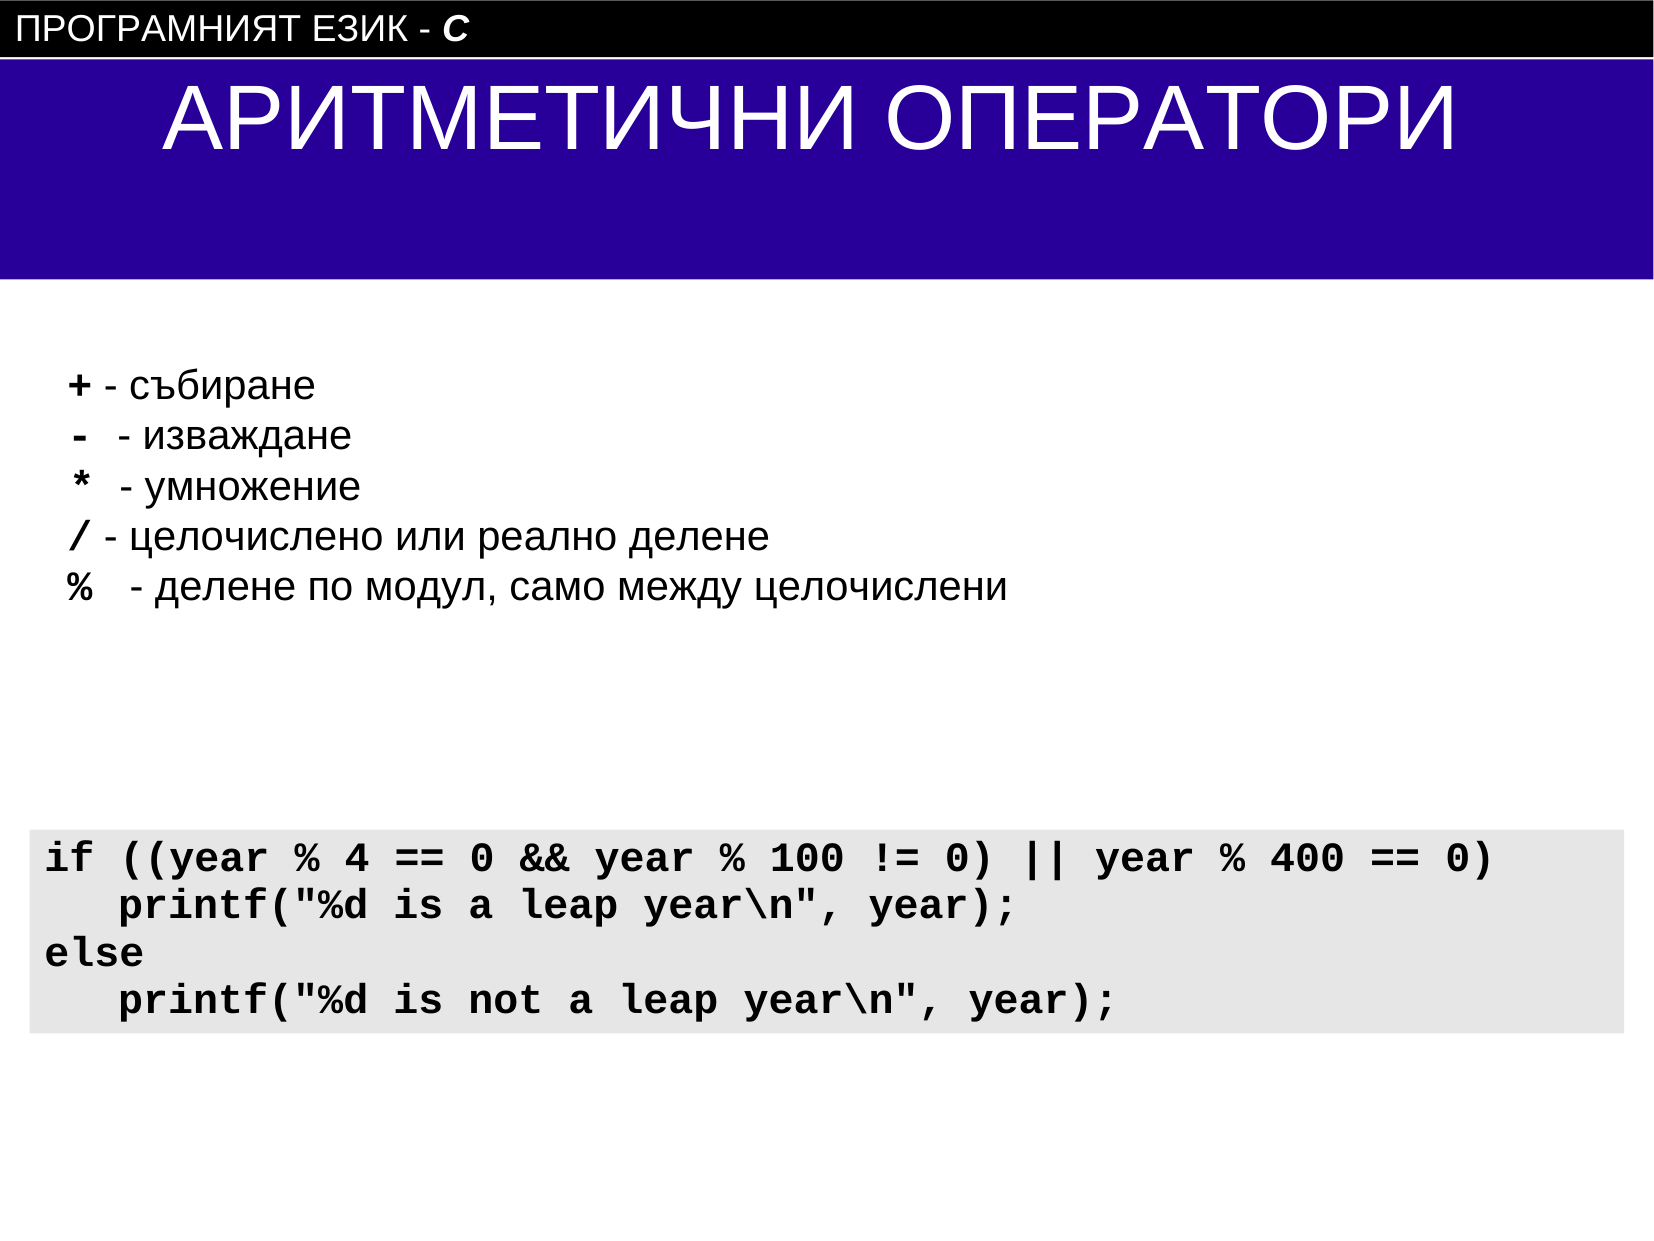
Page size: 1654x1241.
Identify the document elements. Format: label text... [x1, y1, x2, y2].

text_box if ((year % 4 == 0 && year % 100 != 0) || year % 400 == 0) printf("%d is a leap year\n", year); else printf("%d is not a leap year\n", year); [29, 829, 1625, 1034]
text_box + - събиране - - изваждане * - умножение / - целочислено или реално делене % - делене по модул, само между целочислени [29, 354, 1625, 621]
text_box АРИТМЕТИЧНИ ОПЕРАТОРИ [0, 59, 1654, 280]
text_box ПРОГРАМНИЯT ЕЗИК - С [0, 0, 1654, 58]
